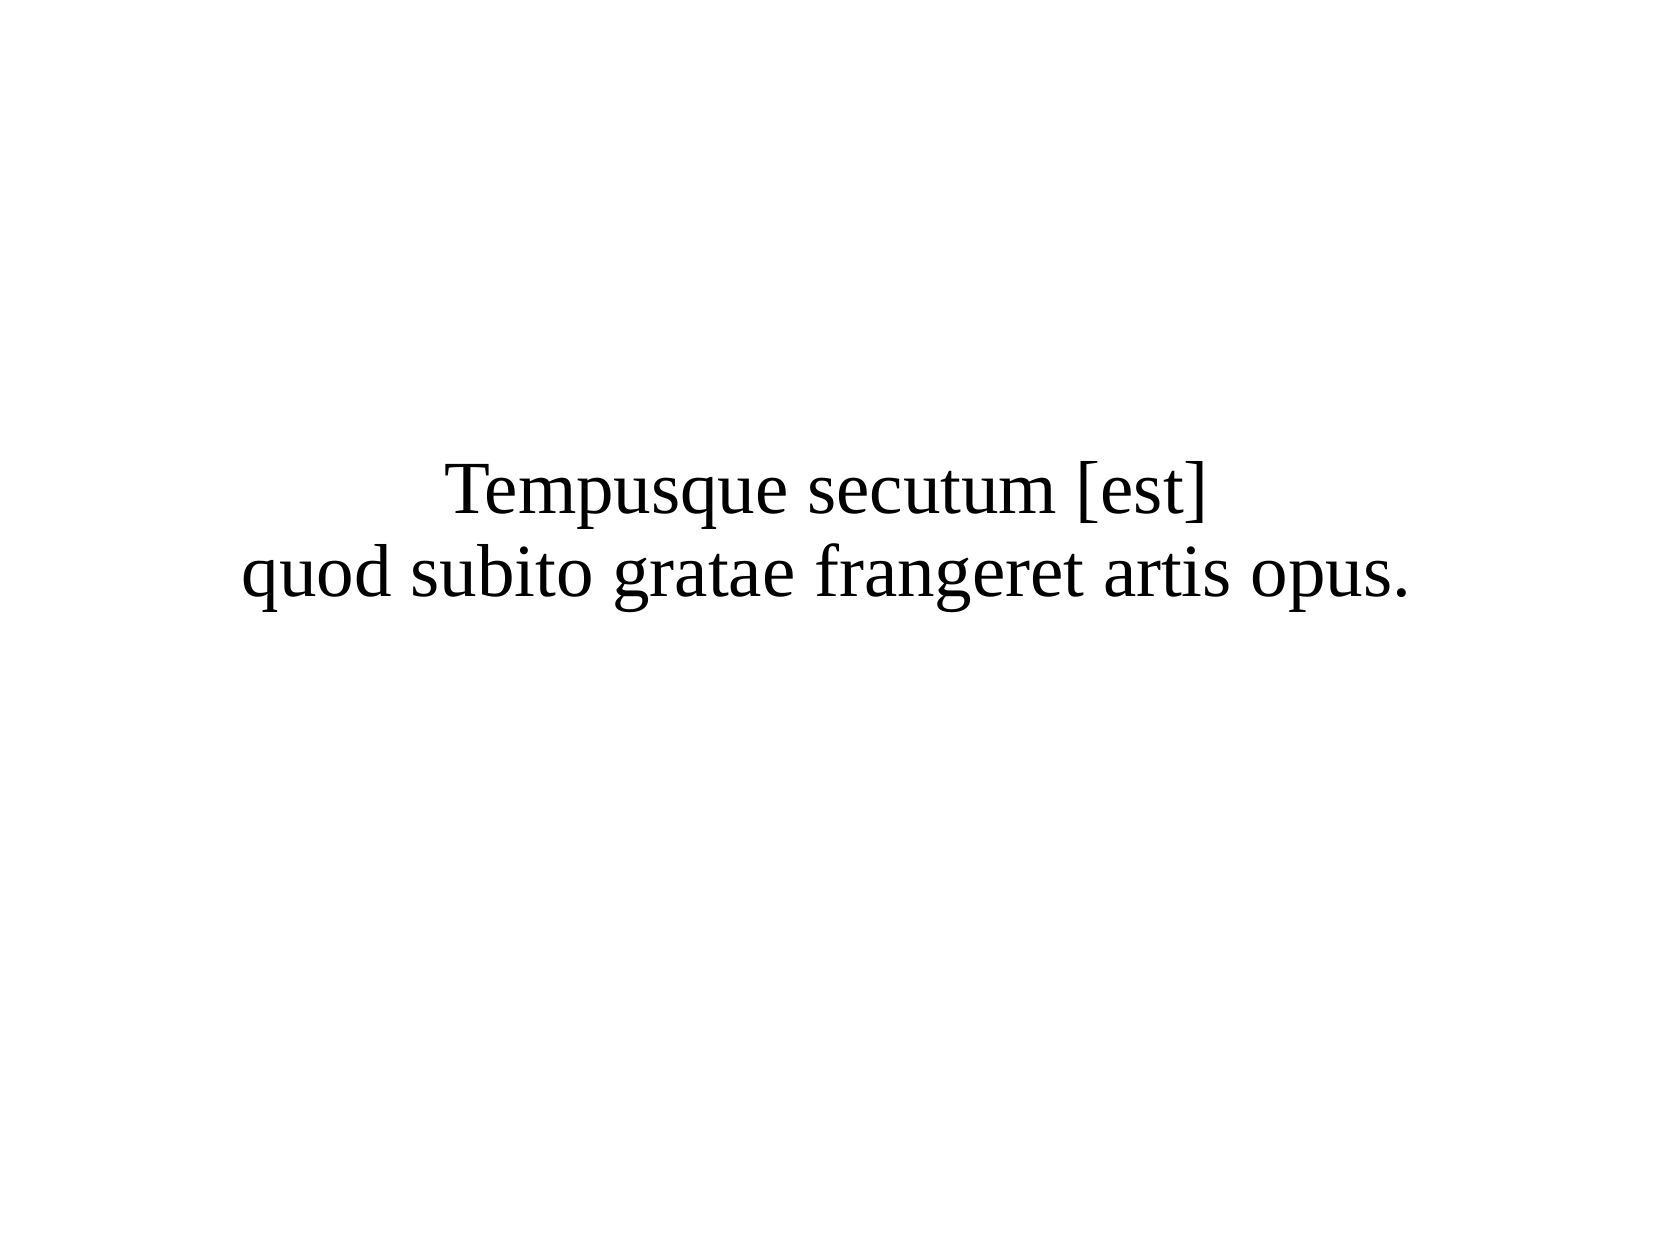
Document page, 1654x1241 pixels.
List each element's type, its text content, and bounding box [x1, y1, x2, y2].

subtitle Tempusque secutum [est] quod subito gratae frangeret artis opus. [82, 49, 1571, 1010]
